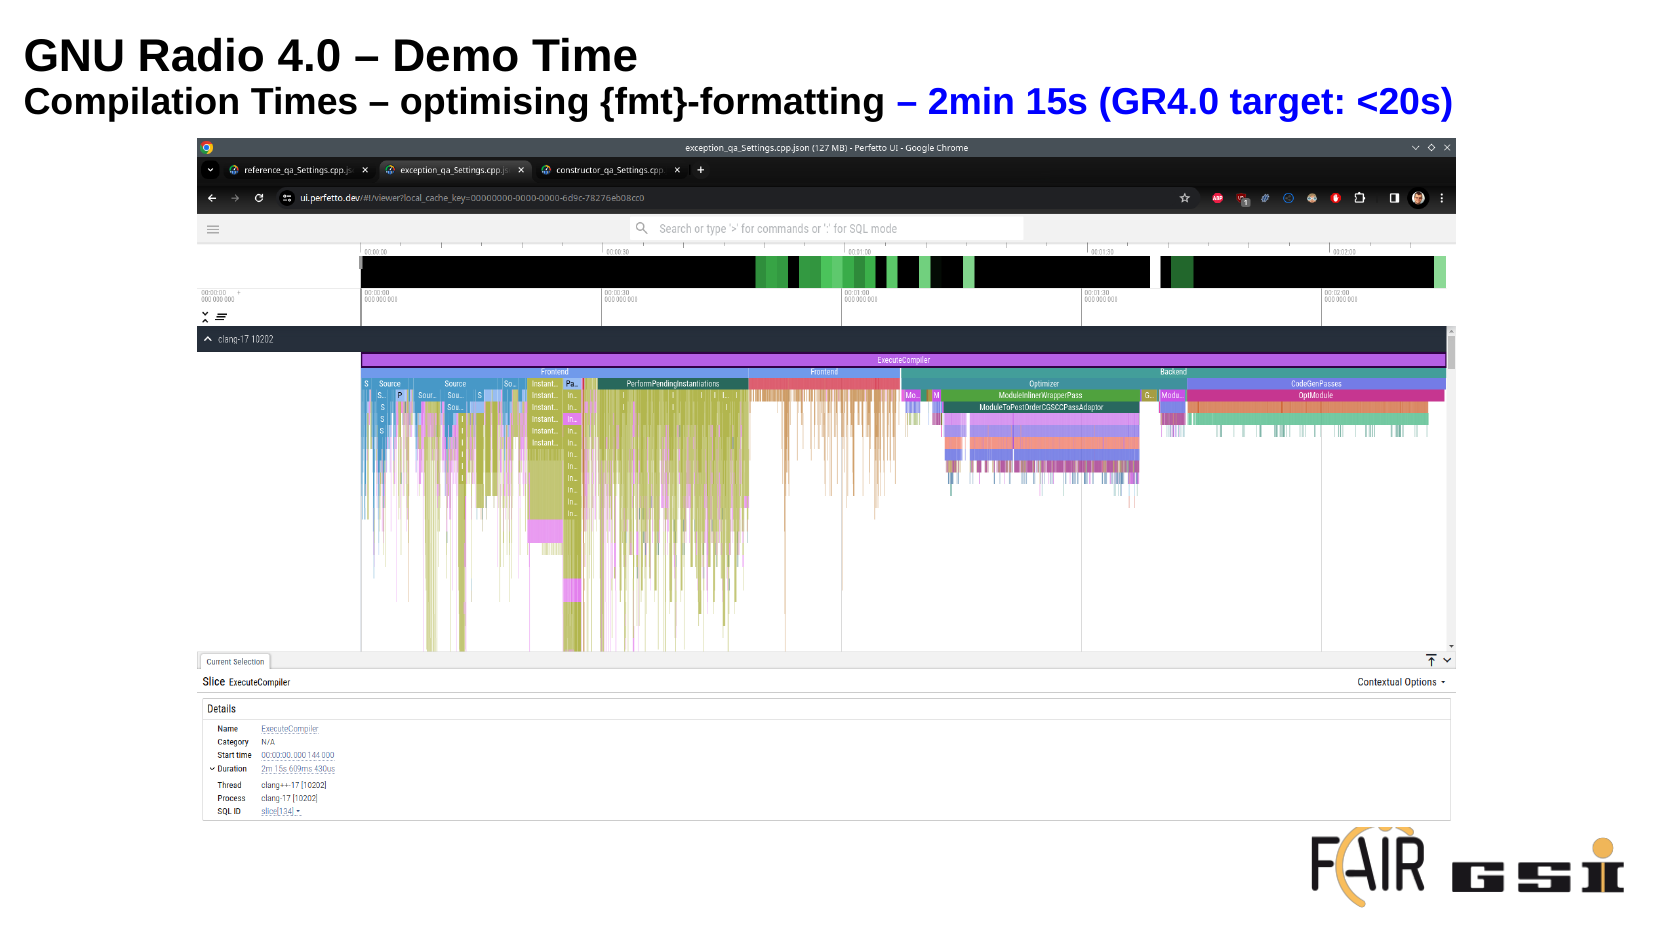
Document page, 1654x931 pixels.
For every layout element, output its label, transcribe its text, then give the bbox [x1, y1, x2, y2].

title GNU Radio 4.0 – Demo Time Compilation Times – optimising {fmt}-formatting – 2min 15s (GR4.0 target: <20s) [23, 29, 1638, 123]
picture [1451, 836, 1626, 895]
picture [197, 138, 1456, 910]
